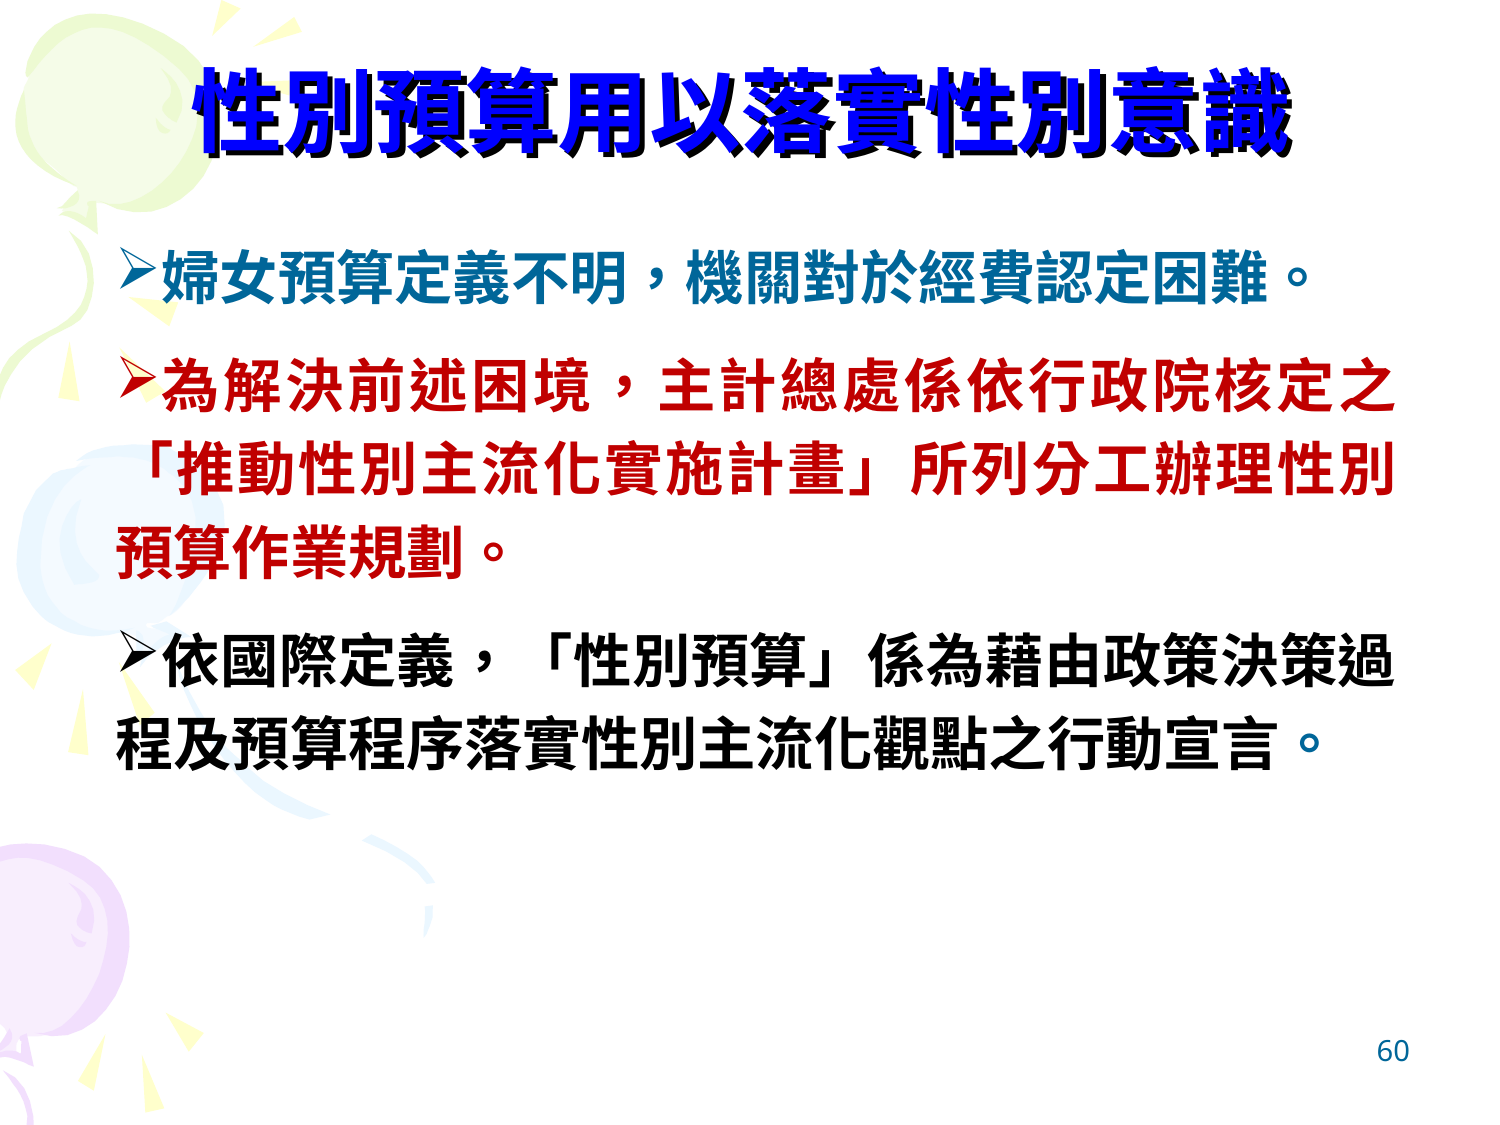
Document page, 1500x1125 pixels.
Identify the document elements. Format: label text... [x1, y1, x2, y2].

title 性別預算用以落實性別意識 [64, 66, 1418, 173]
text_box <編號> [1074, 1024, 1426, 1100]
list 婦女預算定義不明，機關對於經費認定困難。 為解決前述困境，主計總處係依行政院核定之「推動性別主流化實施計畫」所列分工辦理性別預算作業規劃。 依國際定義，「性別預算」係為藉由政策決策過程及預算程序落實性別主流化觀點之行動宣言。 [100, 219, 1412, 994]
